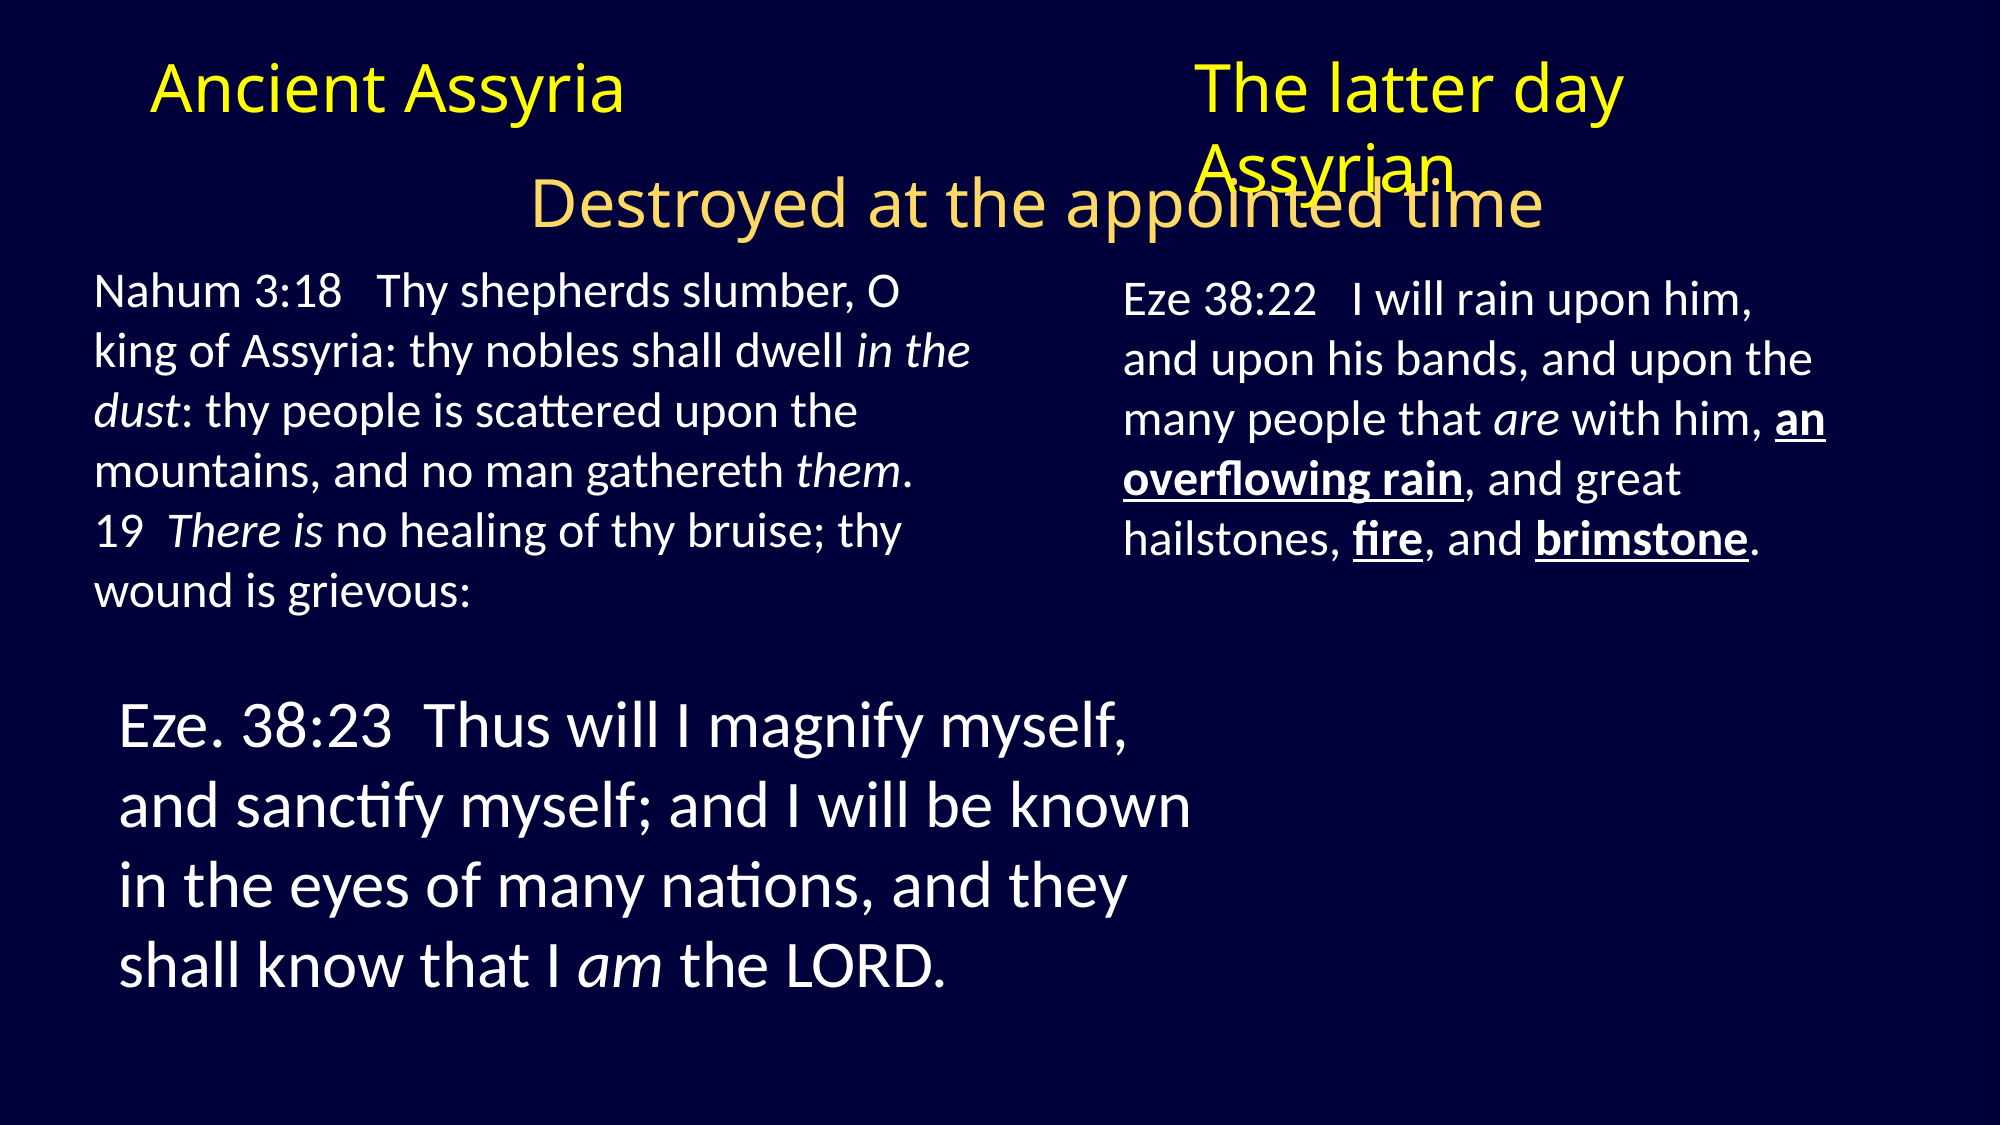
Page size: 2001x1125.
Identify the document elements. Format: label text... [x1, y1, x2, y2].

text_box Eze 38:22 I will rain upon him, and upon his bands, and upon the many people that are with him, an overflowing rain, and great hailstones, fire, and brimstone. [1108, 258, 1846, 573]
text_box Nahum 3:18 Thy shepherds slumber, O king of Assyria: thy nobles shall dwell in the dust: thy people is scattered upon the mountains, and no man gathereth them. 19 There is no healing of thy bruise; thy wound is grievous: [78, 249, 1001, 629]
text_box Ancient Assyria [136, 38, 874, 133]
text_box The latter day Assyrian [1179, 38, 1918, 213]
text_box Eze. 38:23 Thus will I magnify myself, and sanctify myself; and I will be known in the eyes of many nations, and they shall know that I am the LORD. [103, 673, 1231, 1012]
text_box Destroyed at the appointed time [515, 154, 1698, 249]
